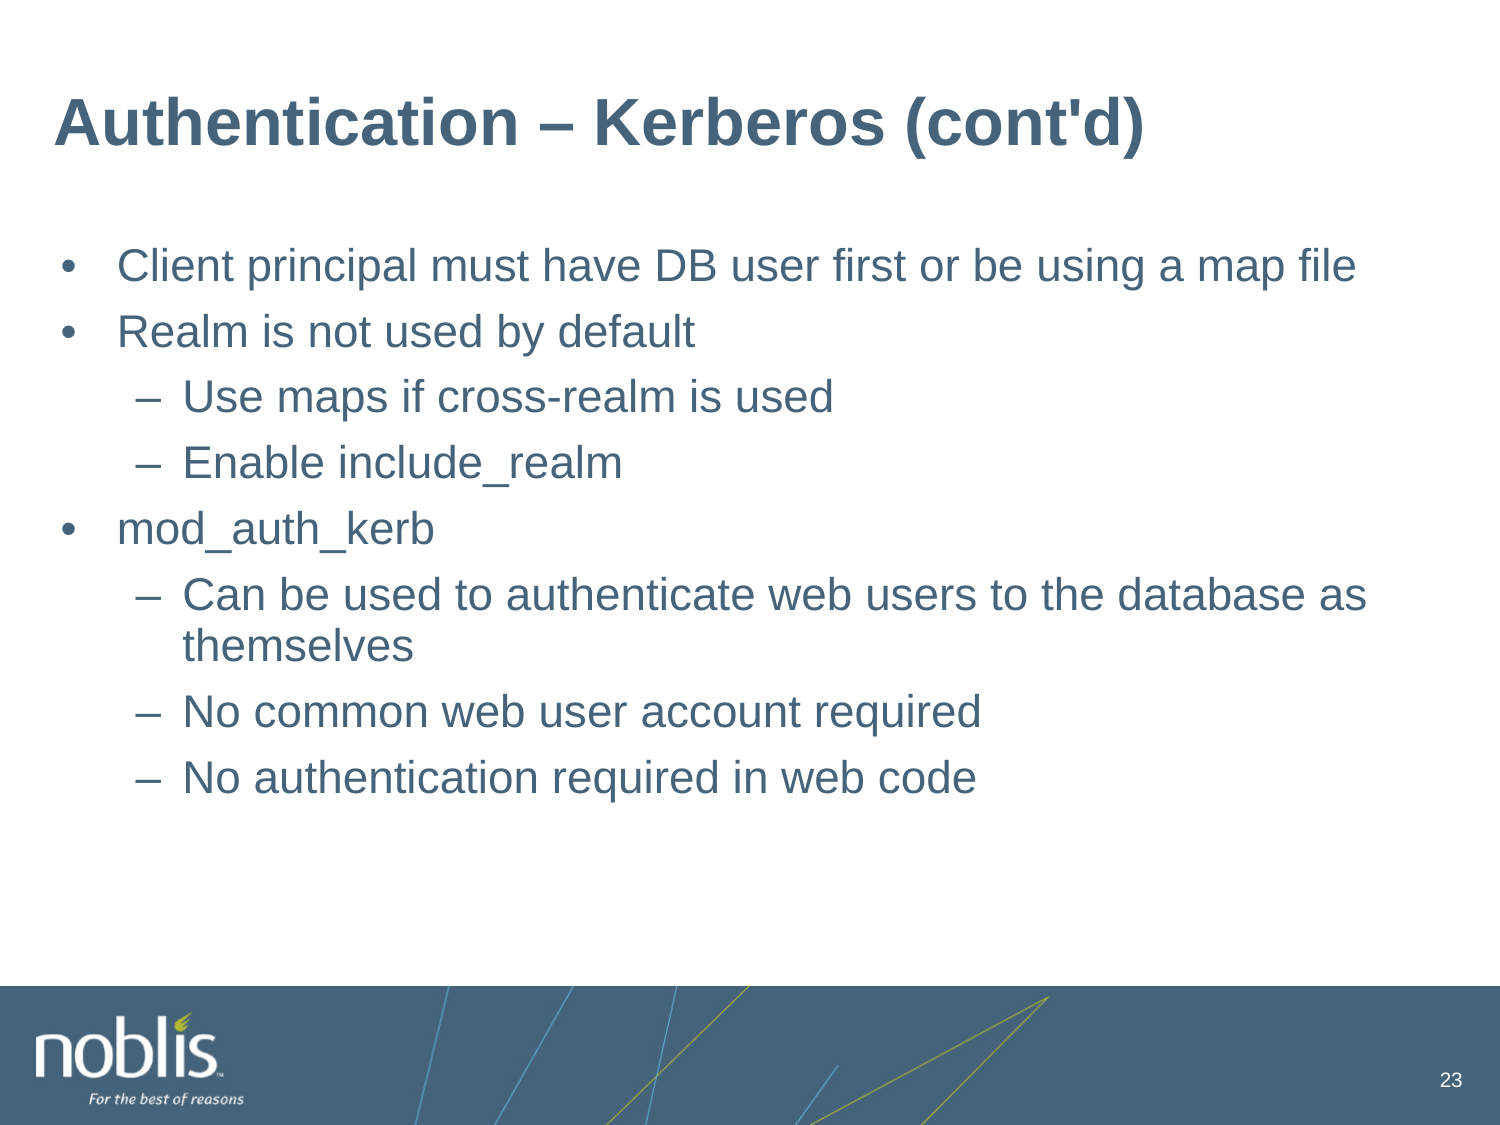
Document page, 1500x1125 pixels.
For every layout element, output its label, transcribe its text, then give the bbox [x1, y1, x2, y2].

picture [0, 986, 1500, 1125]
list Client principal must have DB user first or be using a map file Realm is not used by default Use maps if cross-realm is used Enable include_realm mod_auth_kerb Can be used to authenticate web users to the database as themselves No common web user account required No authentication required in web code [60, 239, 1437, 968]
title Authentication – Kerberos (cont'd) [53, 38, 1438, 211]
